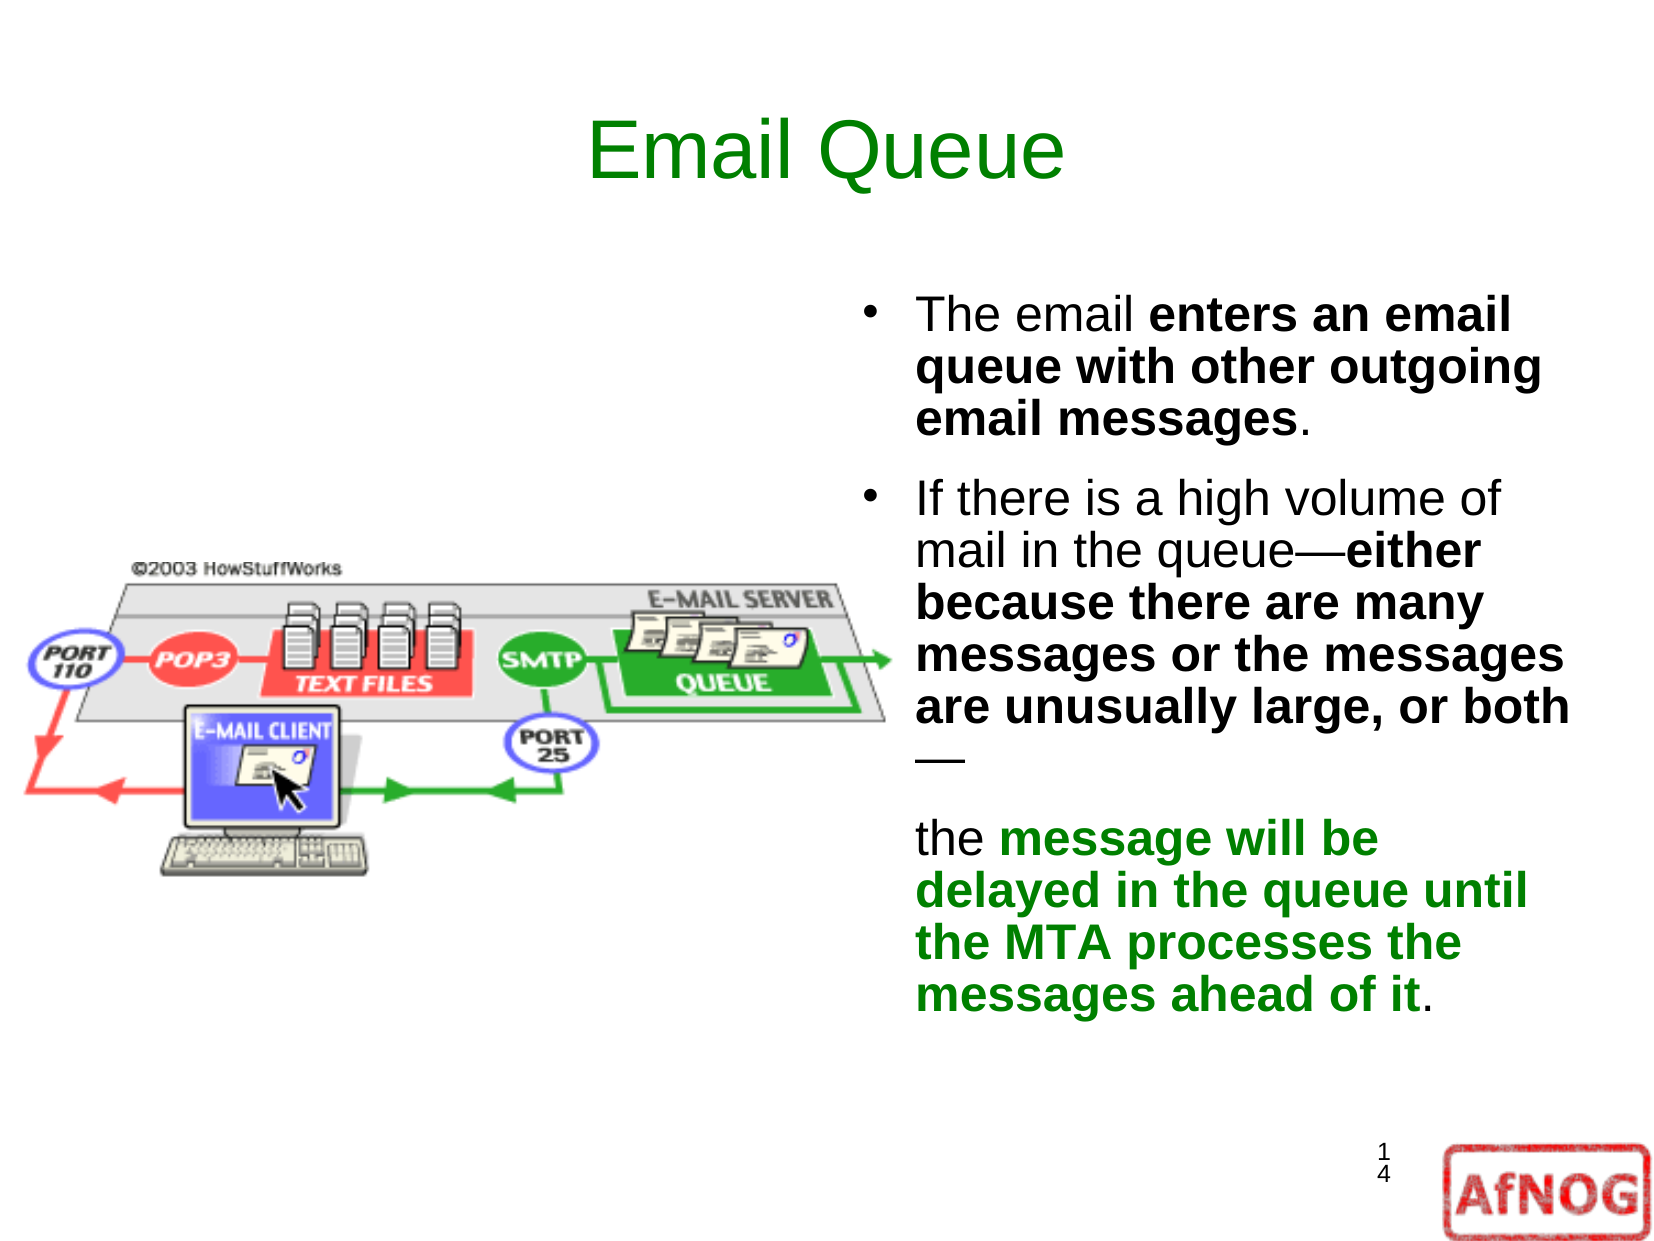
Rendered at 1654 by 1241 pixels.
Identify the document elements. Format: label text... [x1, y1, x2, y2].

picture [1572, 1141, 1654, 1241]
title Email Queue [82, 15, 1571, 291]
picture [20, 562, 897, 879]
list The email enters an email queue with other outgoing email messages. If there is a high volume of mail in the queue—either because there are many messages or the messages are unusually large, or both— the message will be delayed in the queue until the MTA processes the messages ahead of it. [845, 290, 1572, 1241]
